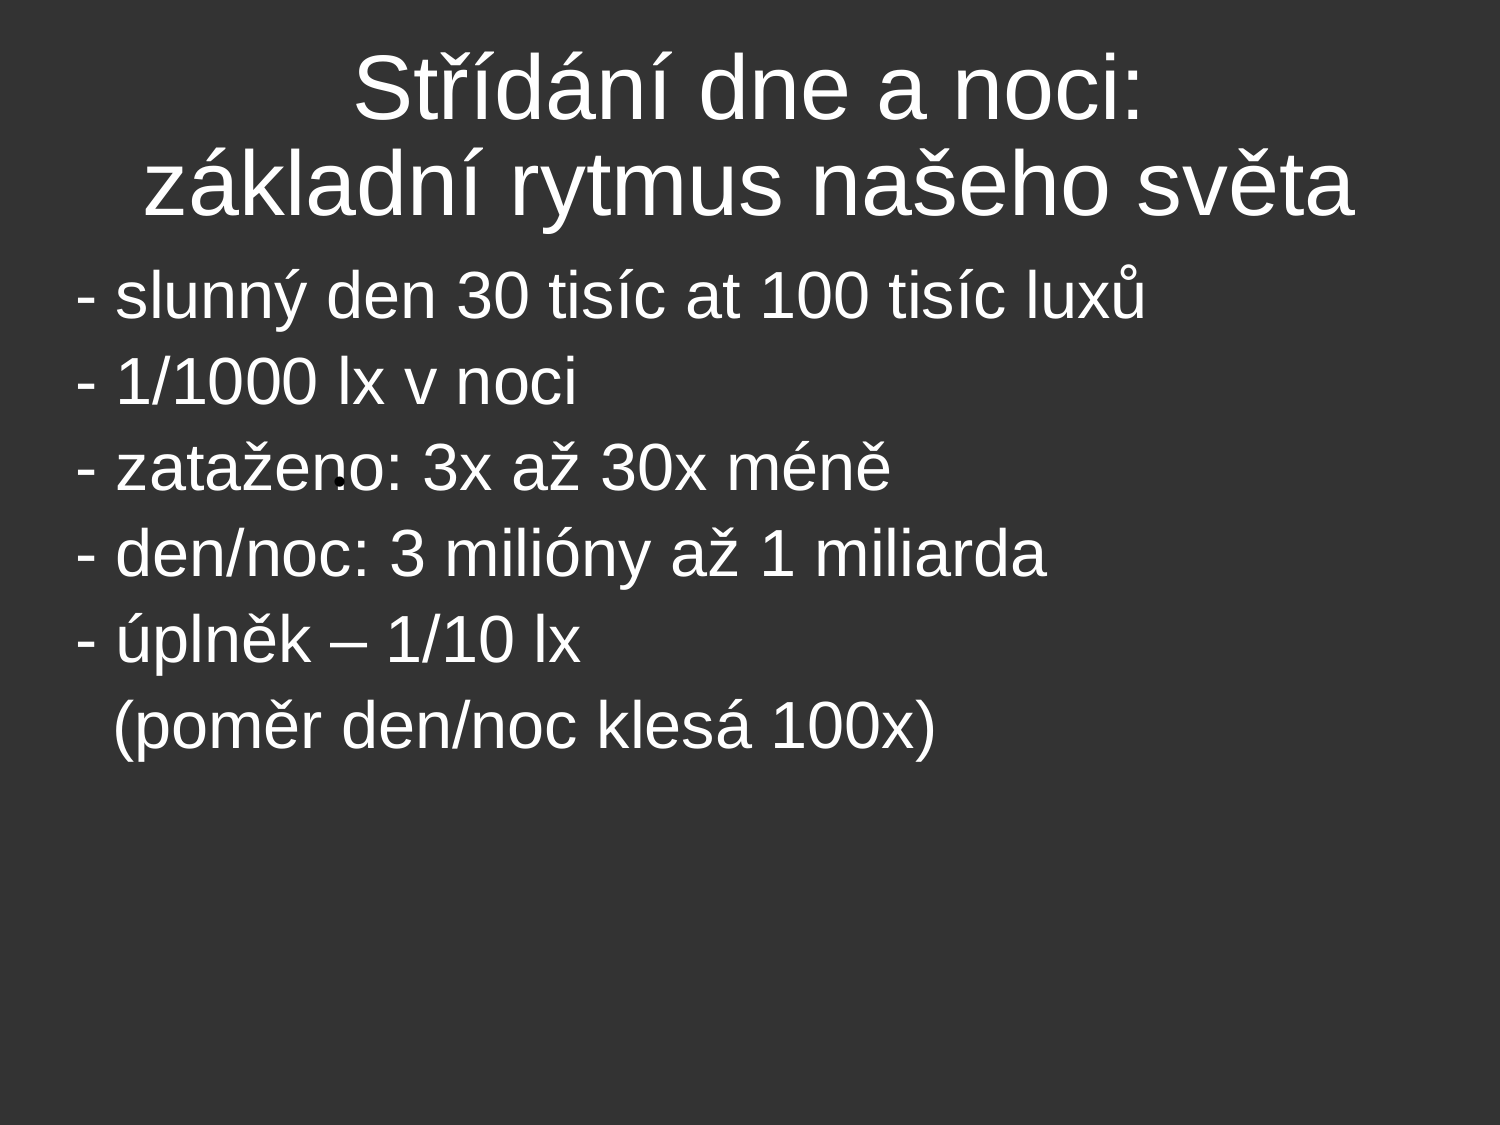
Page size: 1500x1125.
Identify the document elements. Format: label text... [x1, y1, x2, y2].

title Střídání dne a noci: základní rytmus našeho světa [75, 21, 1425, 257]
text_box • [318, 449, 1196, 690]
list - slunný den 30 tisíc at 100 tisíc luxů - 1/1000 lx v noci - zataženo: 3x až 30x méně - den/noc: 3 milióny až 1 miliarda - úplněk – 1/10 lx (poměr den/noc klesá 100x) [75, 262, 1425, 1005]
